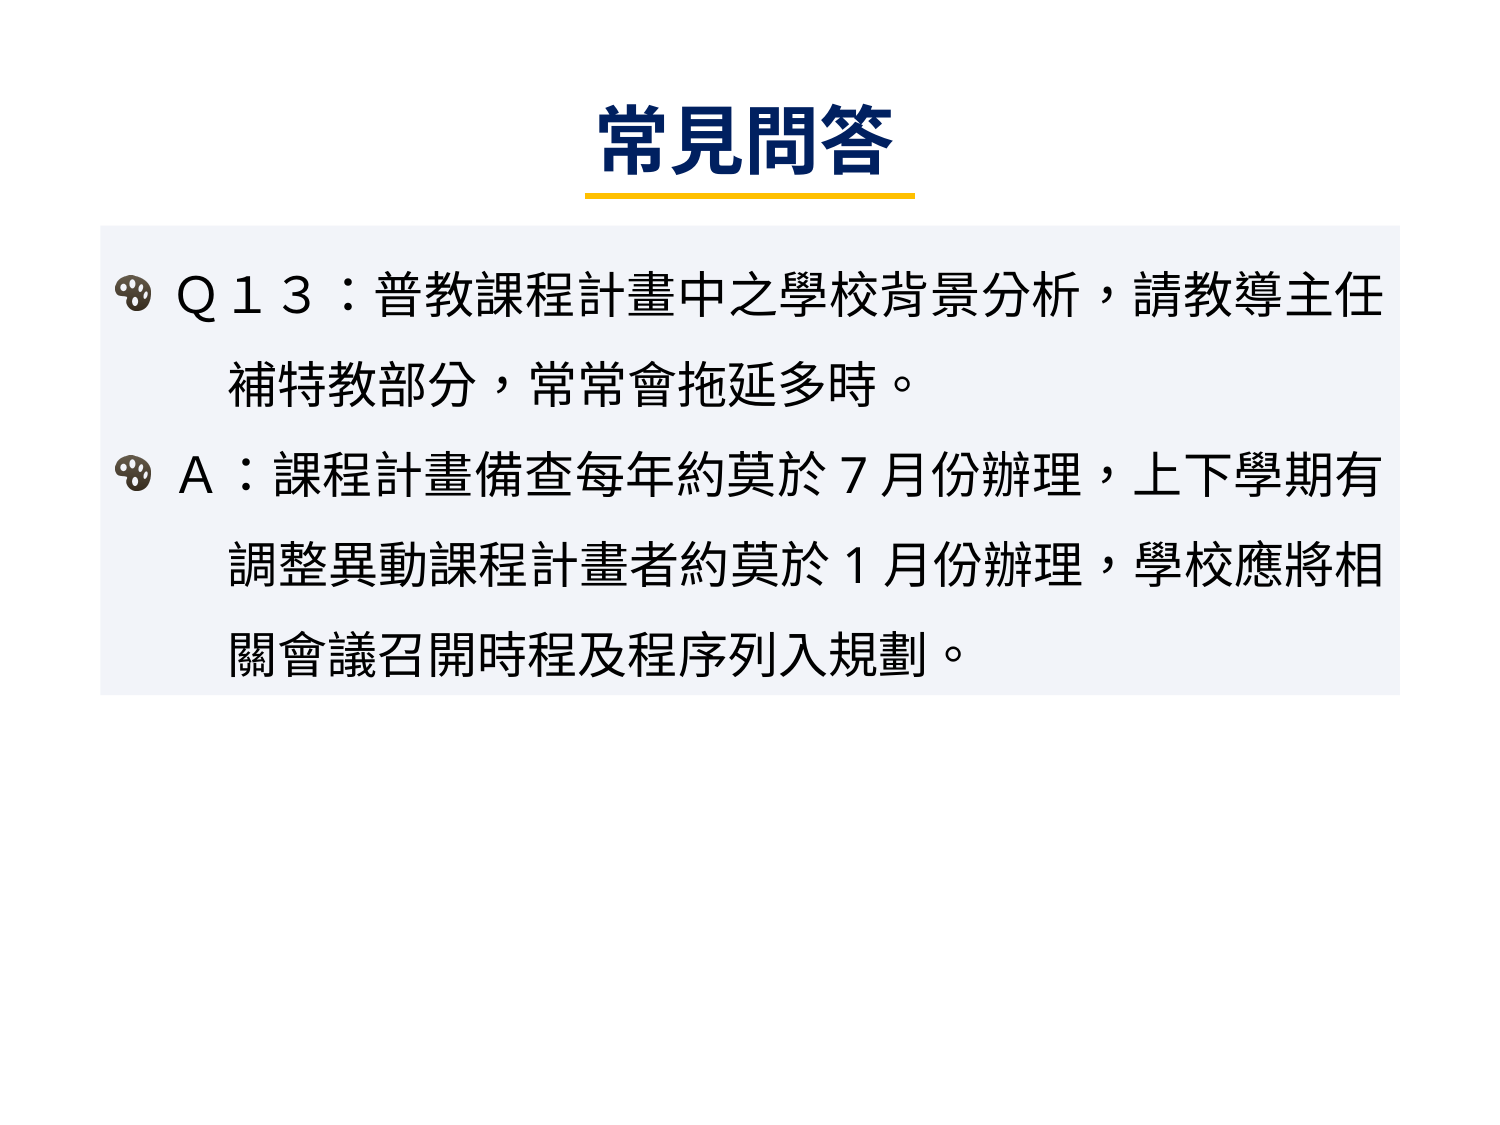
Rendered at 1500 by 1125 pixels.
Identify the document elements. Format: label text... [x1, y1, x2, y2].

text_box Ｑ１３：普教課程計畫中之學校背景分析，請教導主任補特教部分，常常會拖延多時。 Ａ：課程計畫備查每年約莫於7月份辦理，上下學期有調整異動課程計畫者約莫於1月份辦理，學校應將相關會議召開時程及程序列入規劃。 [100, 225, 1400, 696]
title 常見問答 [41, 45, 1447, 233]
